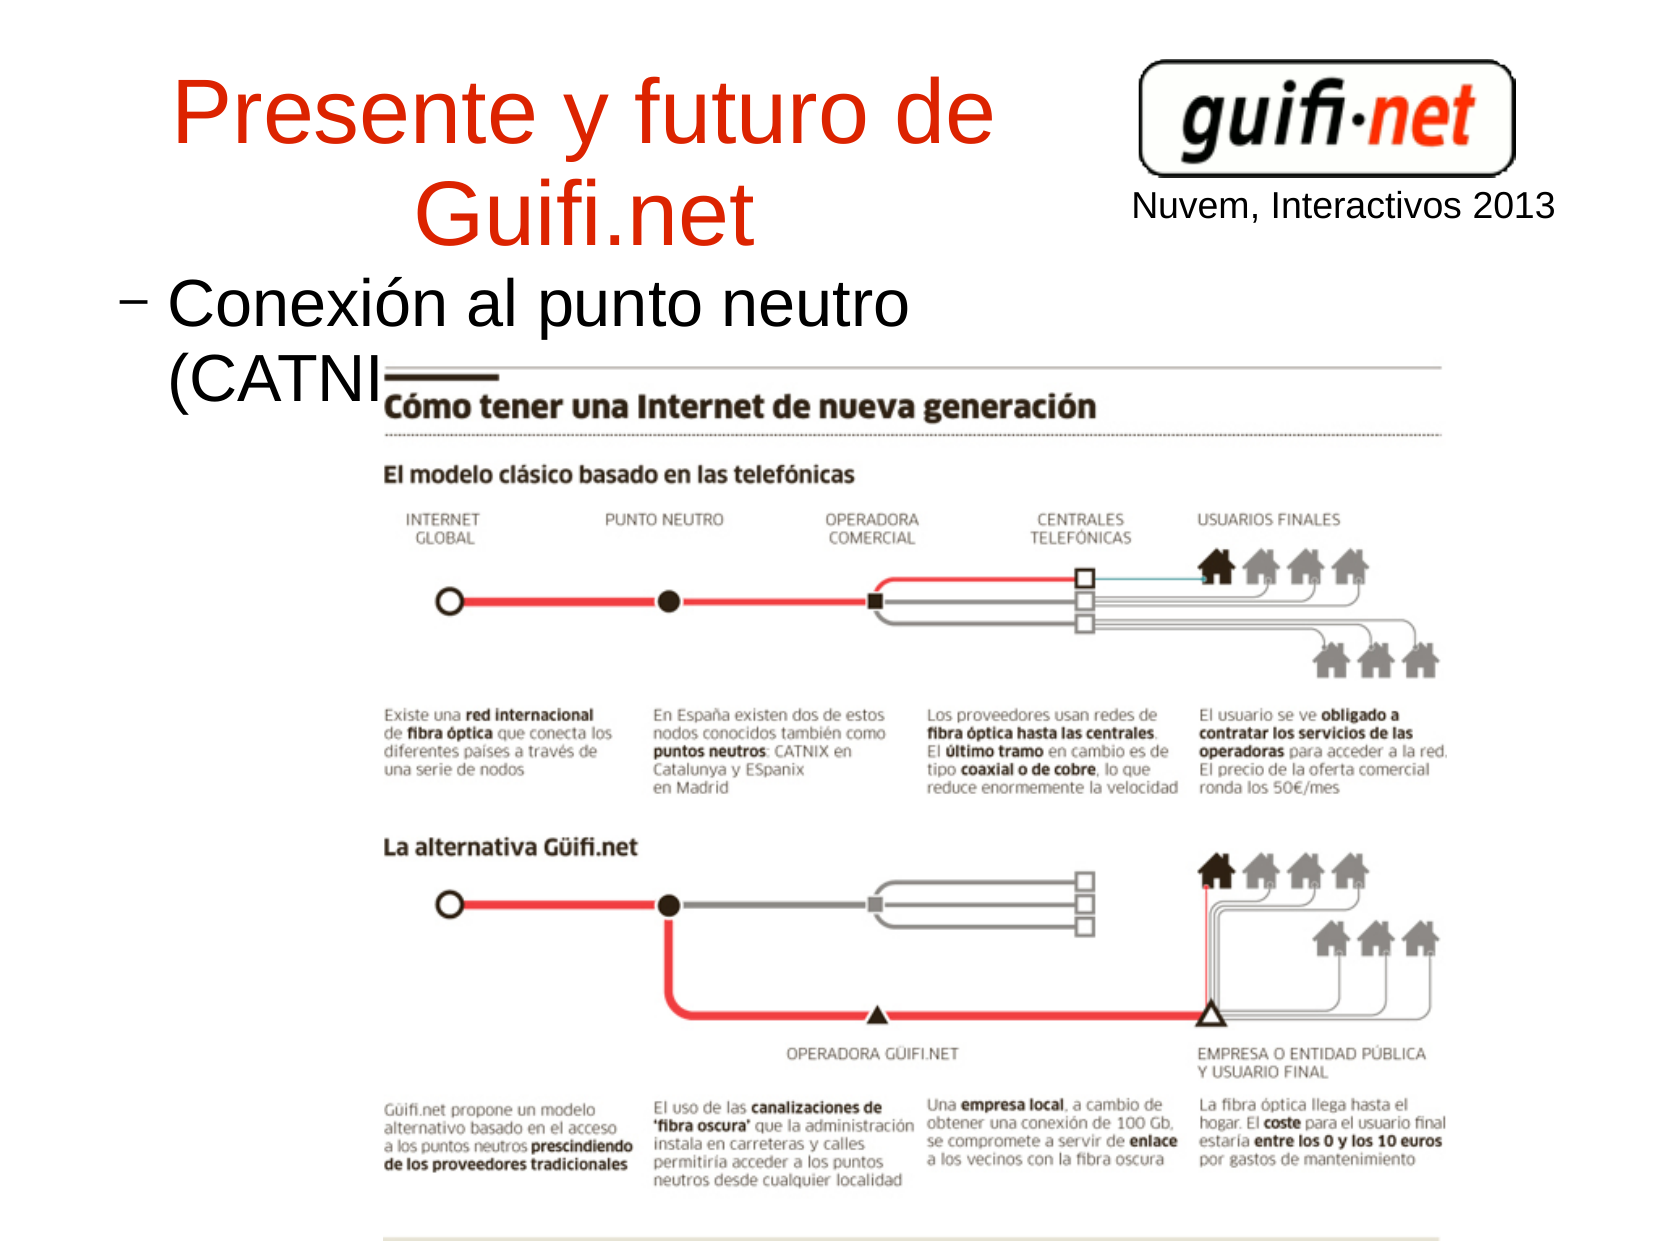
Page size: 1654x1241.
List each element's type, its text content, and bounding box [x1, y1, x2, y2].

picture [1137, 59, 1516, 177]
picture [383, 344, 1447, 1241]
title Presente y futuro de Guifi.net [76, 60, 1093, 265]
text_box Conexión al punto neutro (CATNIX) [25, 265, 1182, 416]
text_box Nuvem, Interactivos 2013 [1033, 177, 1654, 277]
